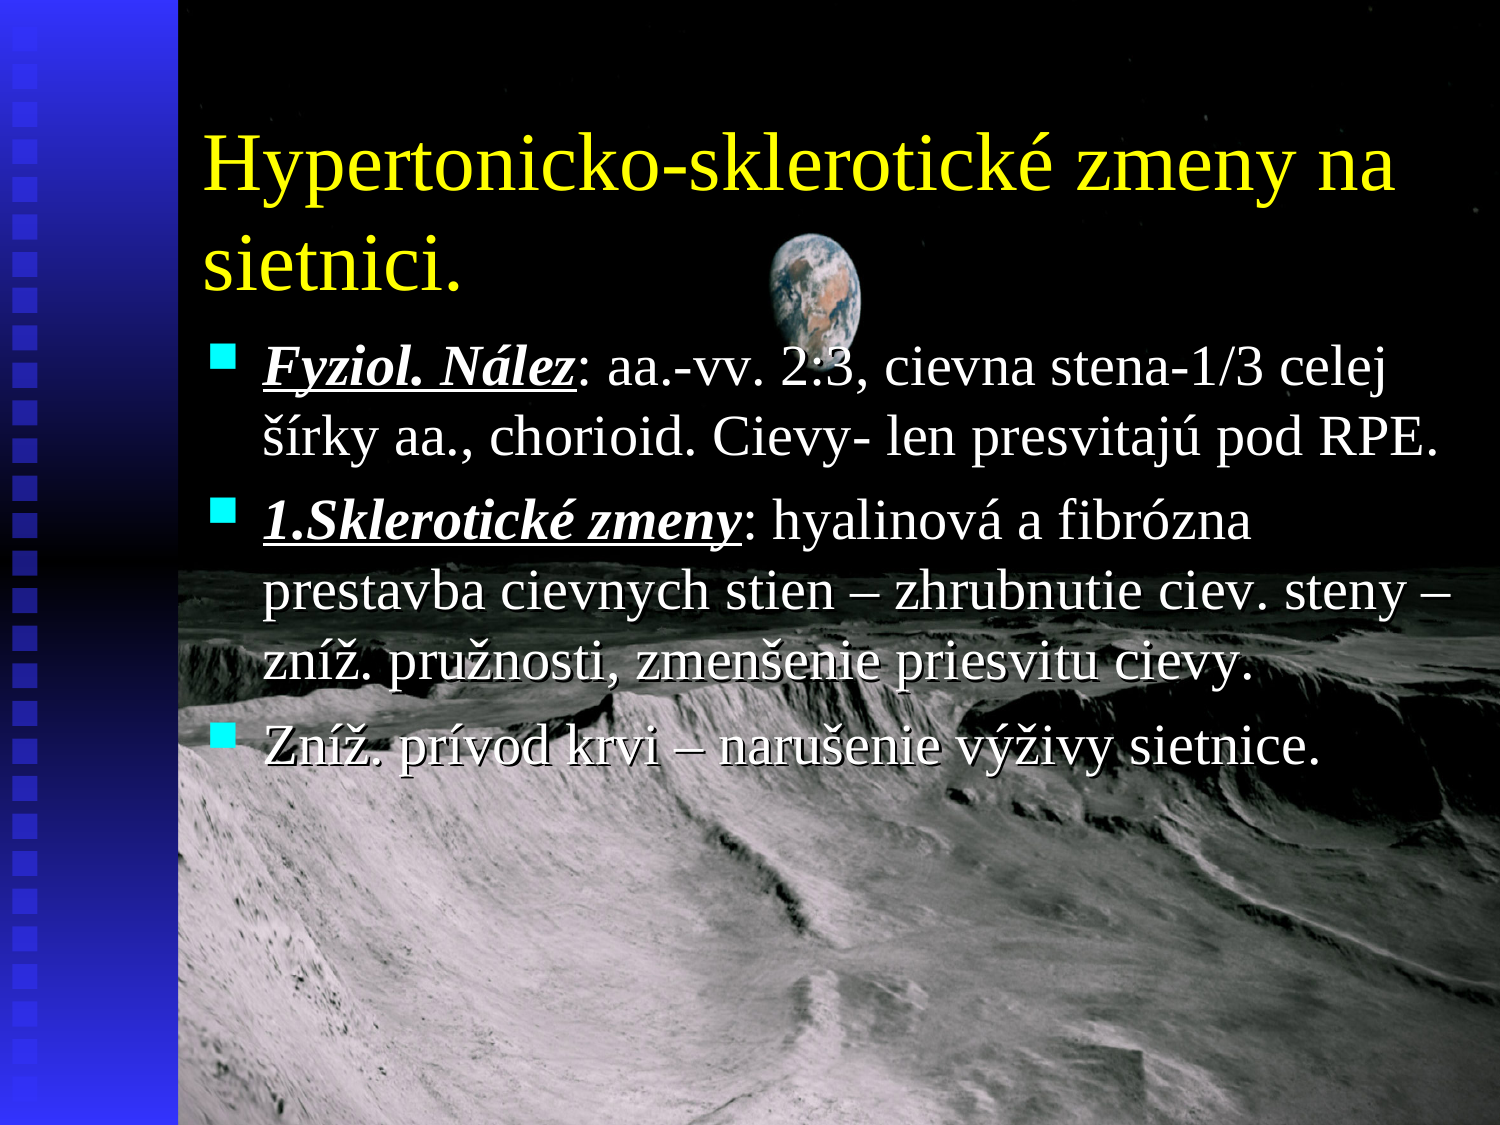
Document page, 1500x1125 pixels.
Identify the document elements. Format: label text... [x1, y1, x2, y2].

title Hypertonicko-sklerotické zmeny na sietnici. [187, 99, 1463, 288]
picture [0, 0, 1500, 1125]
list Fyziol. Nález: aa.-vv. 2:3, cievna stena-1/3 celej šírky aa., chorioid. Cievy- len presvitajú pod RPE. 1.Sklerotické zmeny: hyalinová a fibrózna prestavba cievnych stien – zhrubnutie ciev. steny – zníž. pružnosti, zmenšenie priesvitu cievy. Zníž. prívod krvi – narušenie výživy sietnice. [191, 319, 1467, 995]
